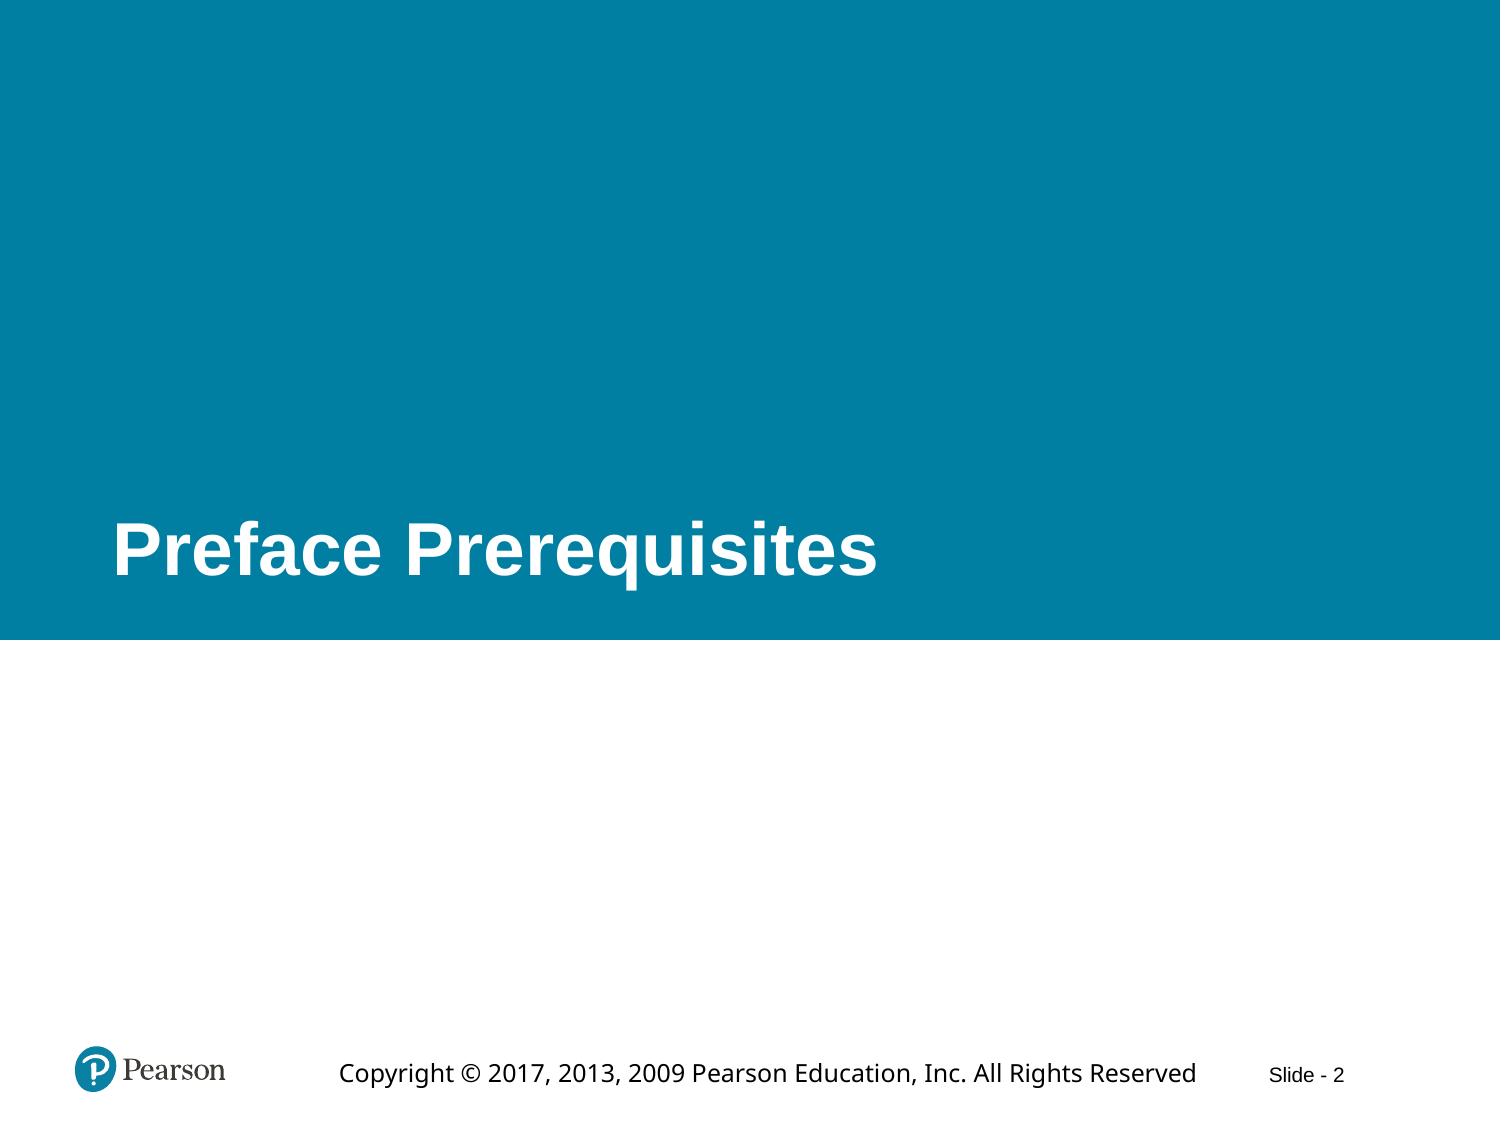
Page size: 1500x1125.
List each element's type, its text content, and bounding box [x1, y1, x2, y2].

title Preface Prerequisites [112, 125, 1388, 591]
